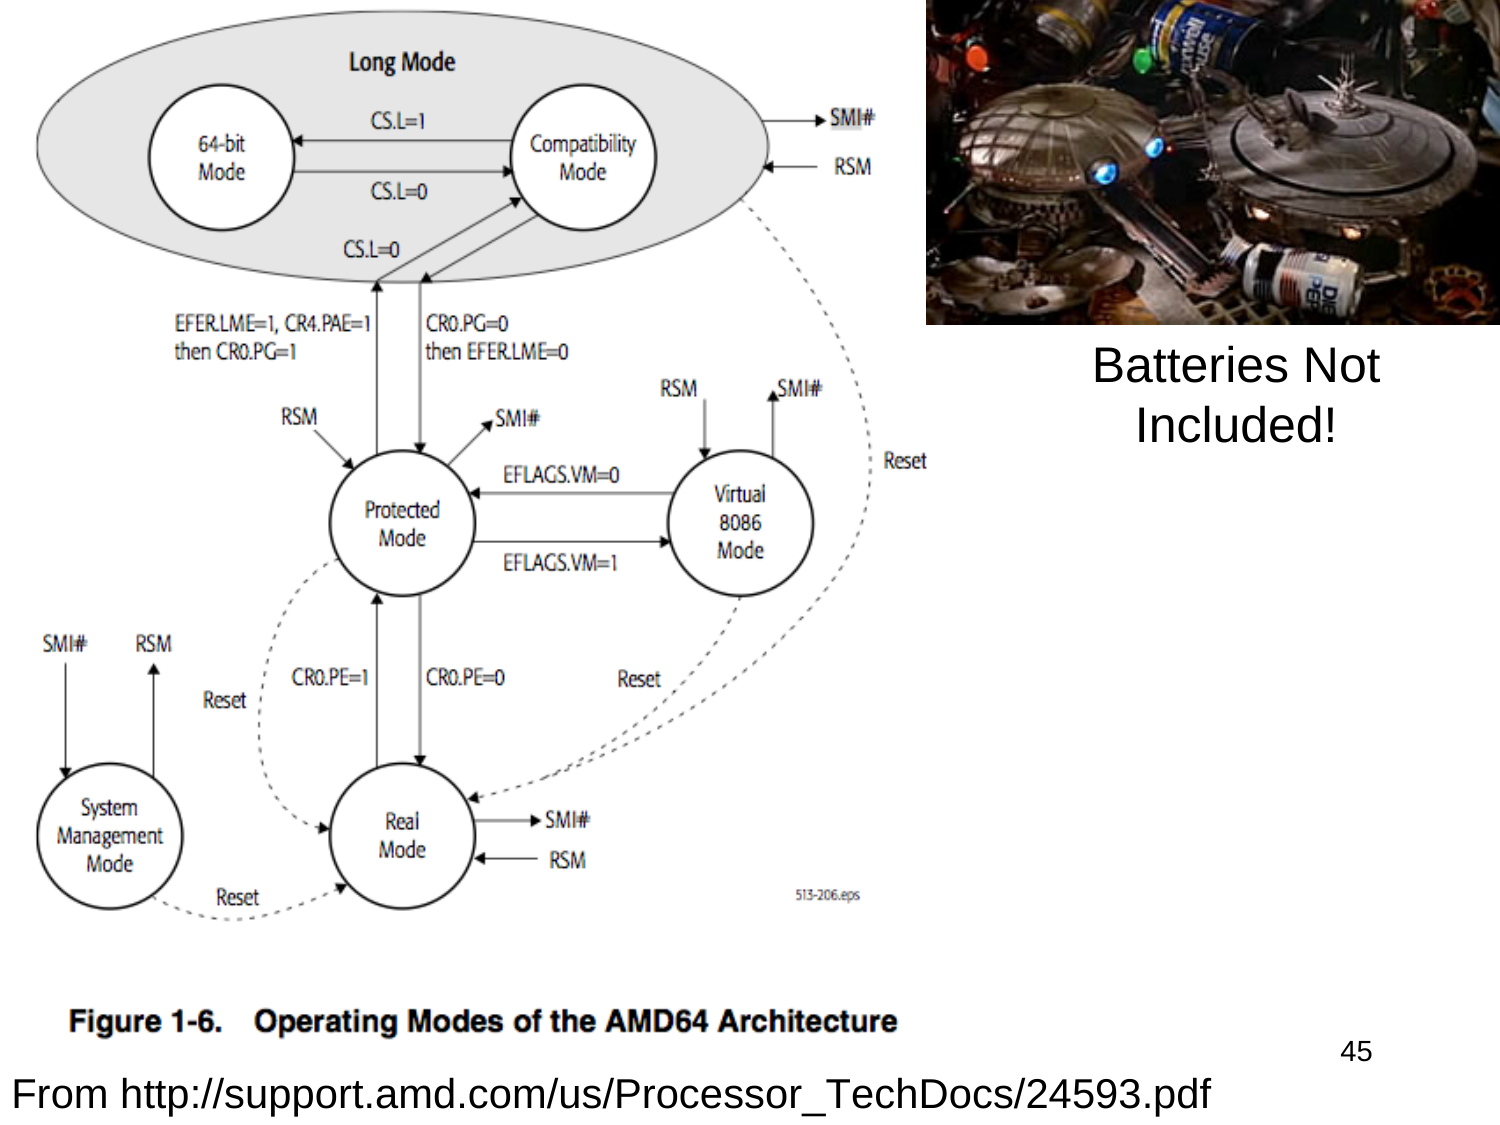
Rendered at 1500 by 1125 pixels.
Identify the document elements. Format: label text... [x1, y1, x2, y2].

picture [0, 0, 1500, 1051]
text_box Batteries Not Included! [1076, 324, 1396, 461]
text_box From http://support.amd.com/us/Processor_TechDocs/24593.pdf [0, 1059, 1227, 1125]
text_box <number> [1074, 1025, 1388, 1101]
